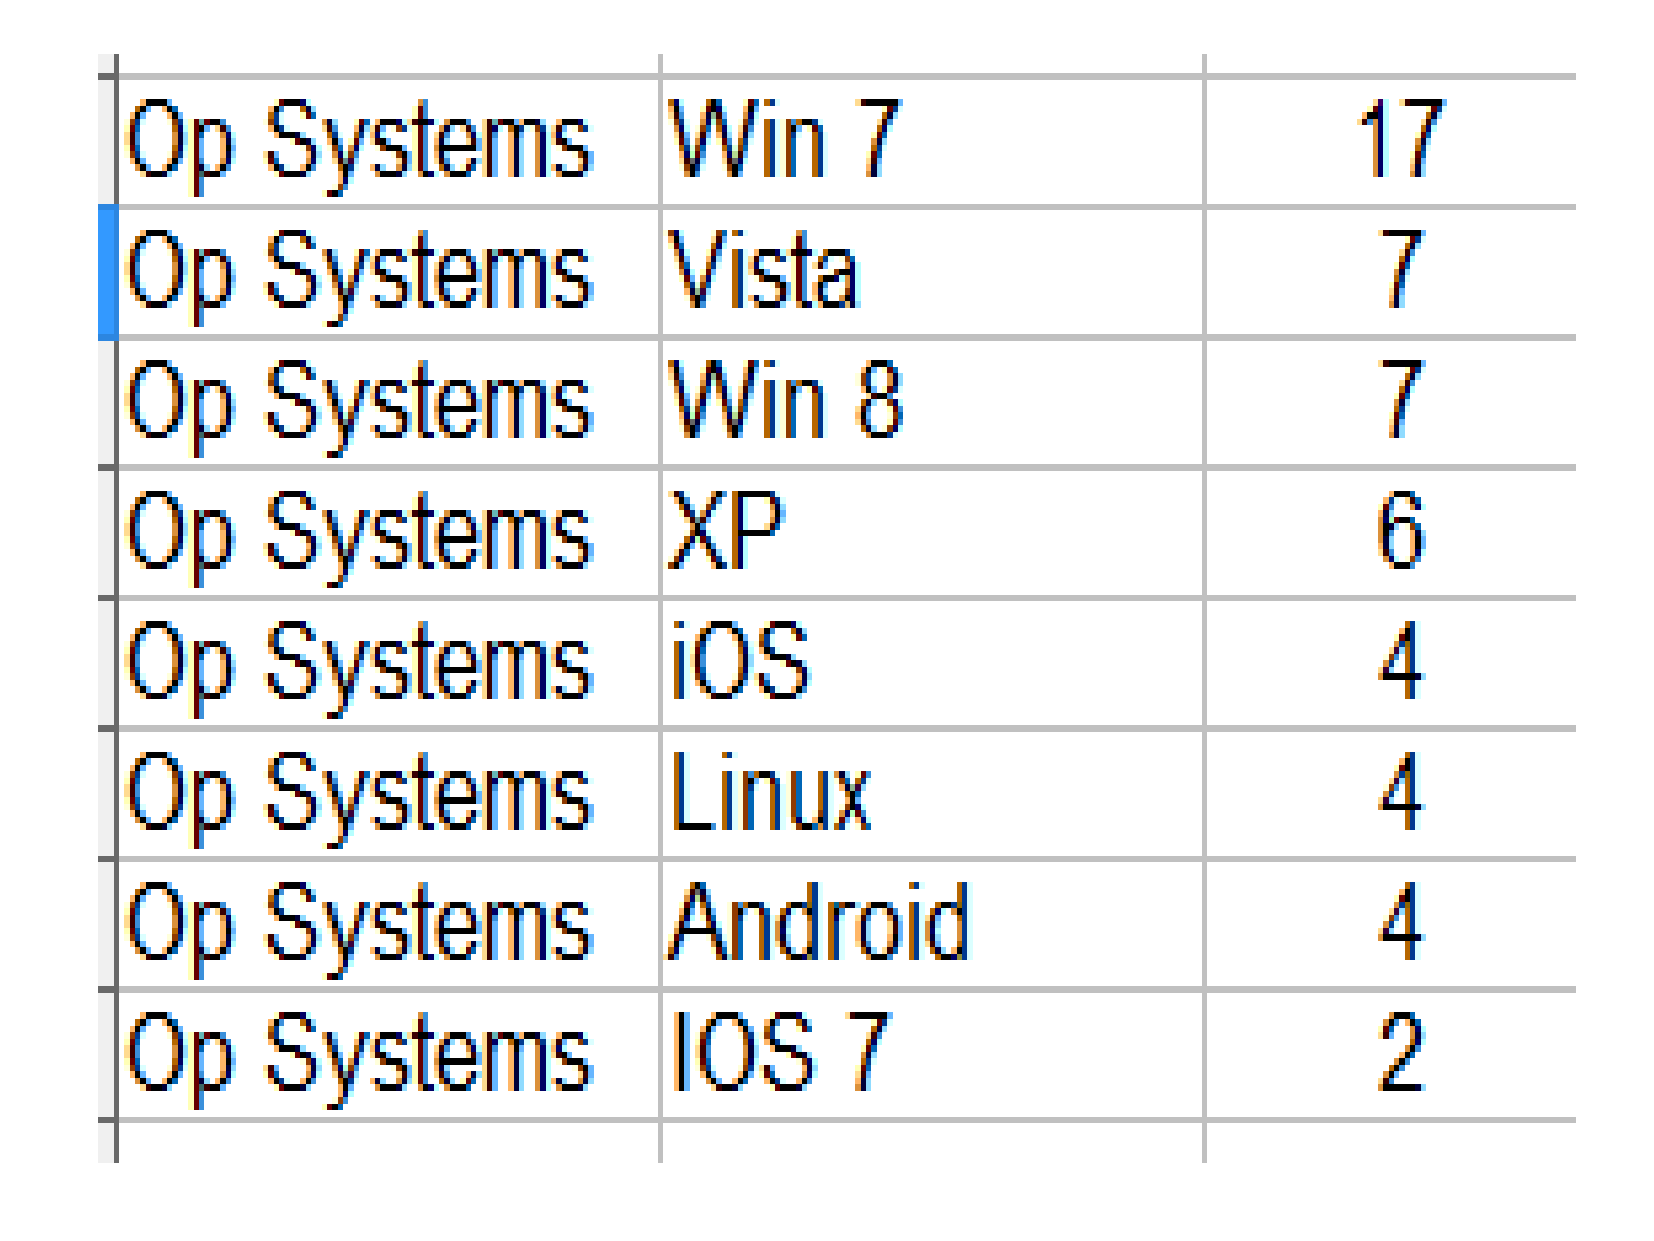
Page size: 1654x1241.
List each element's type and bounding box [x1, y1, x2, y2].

picture [98, 54, 1576, 1163]
